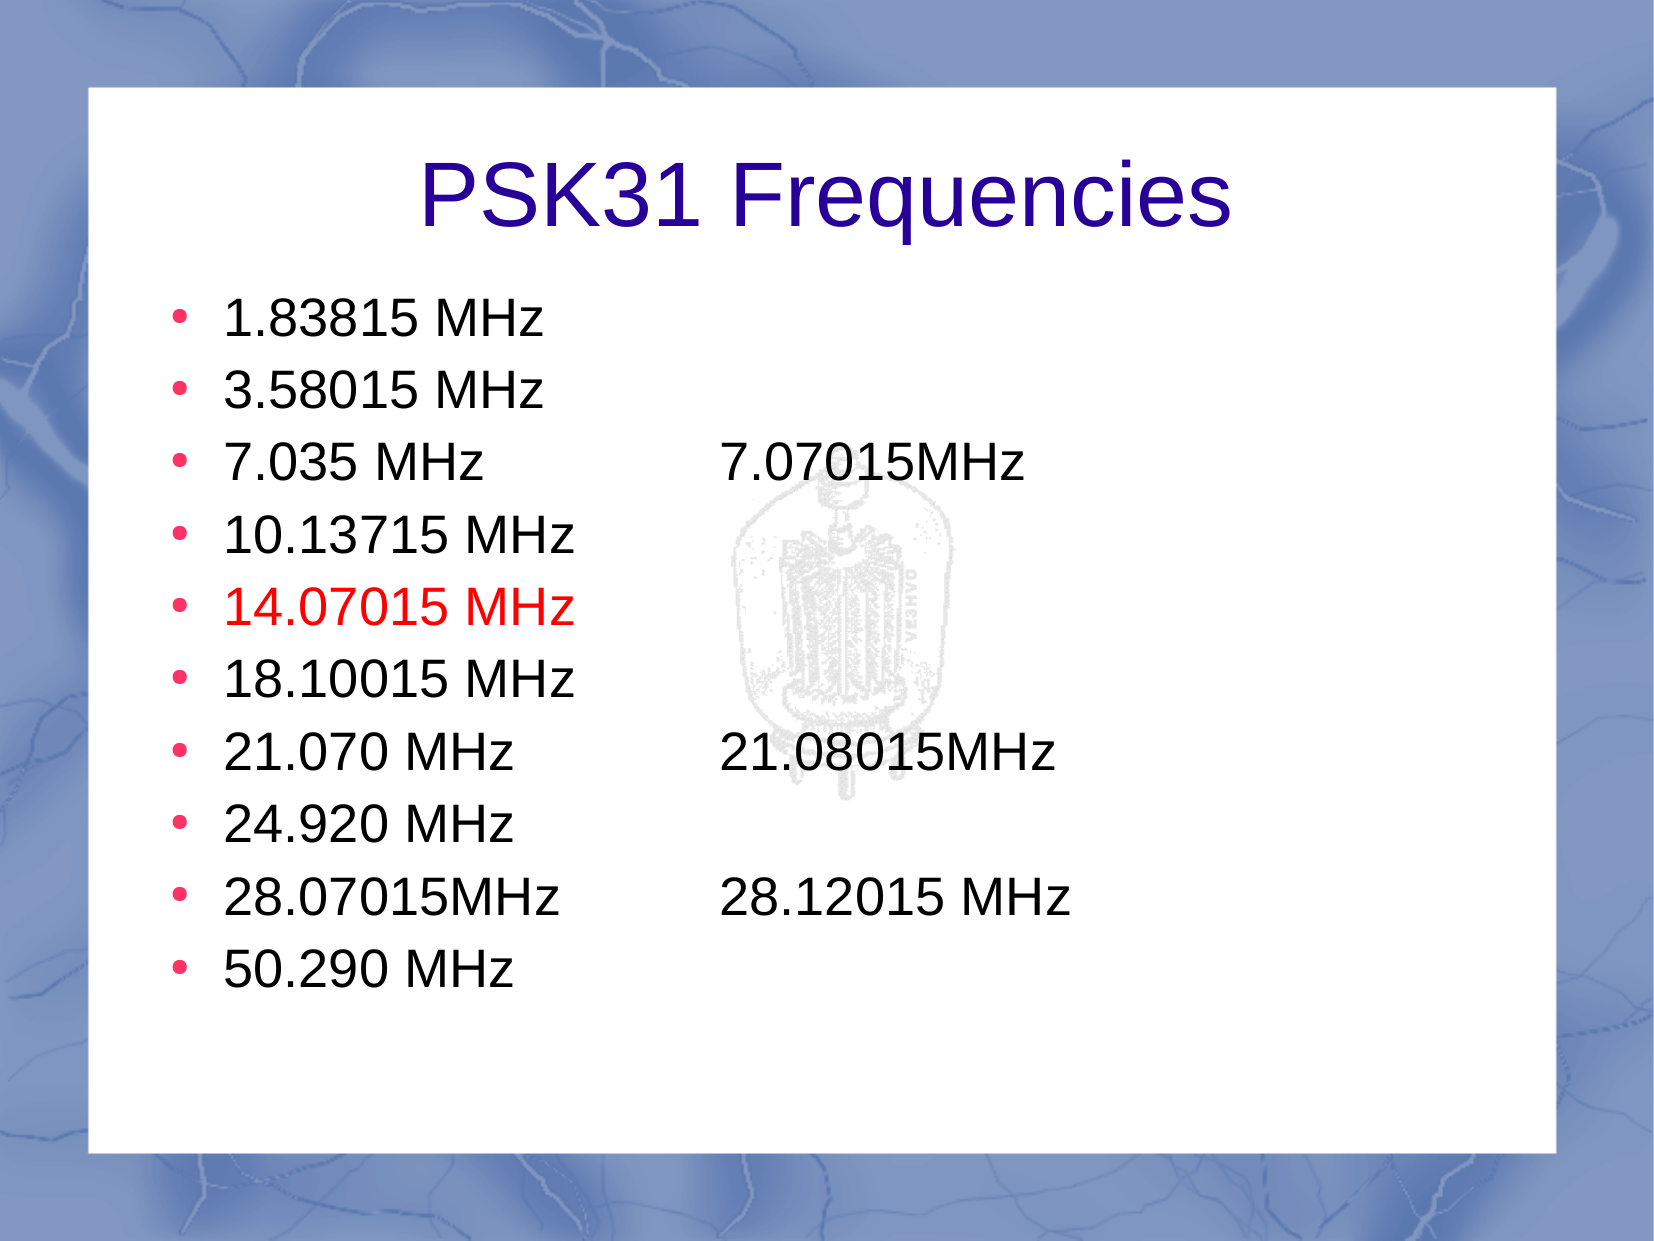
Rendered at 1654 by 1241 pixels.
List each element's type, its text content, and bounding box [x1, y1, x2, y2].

list 1.83815 MHz 3.58015 MHz 7.035 MHz 7.07015MHz 10.13715 MHz 14.07015 MHz 18.10015 MHz 21.070 MHz 21.08015MHz 24.920 MHz 28.07015MHz 28.12015 MHz 50.290 MHz [134, 287, 1493, 999]
picture [0, 0, 1654, 1241]
title PSK31 Frequencies [118, 90, 1536, 298]
